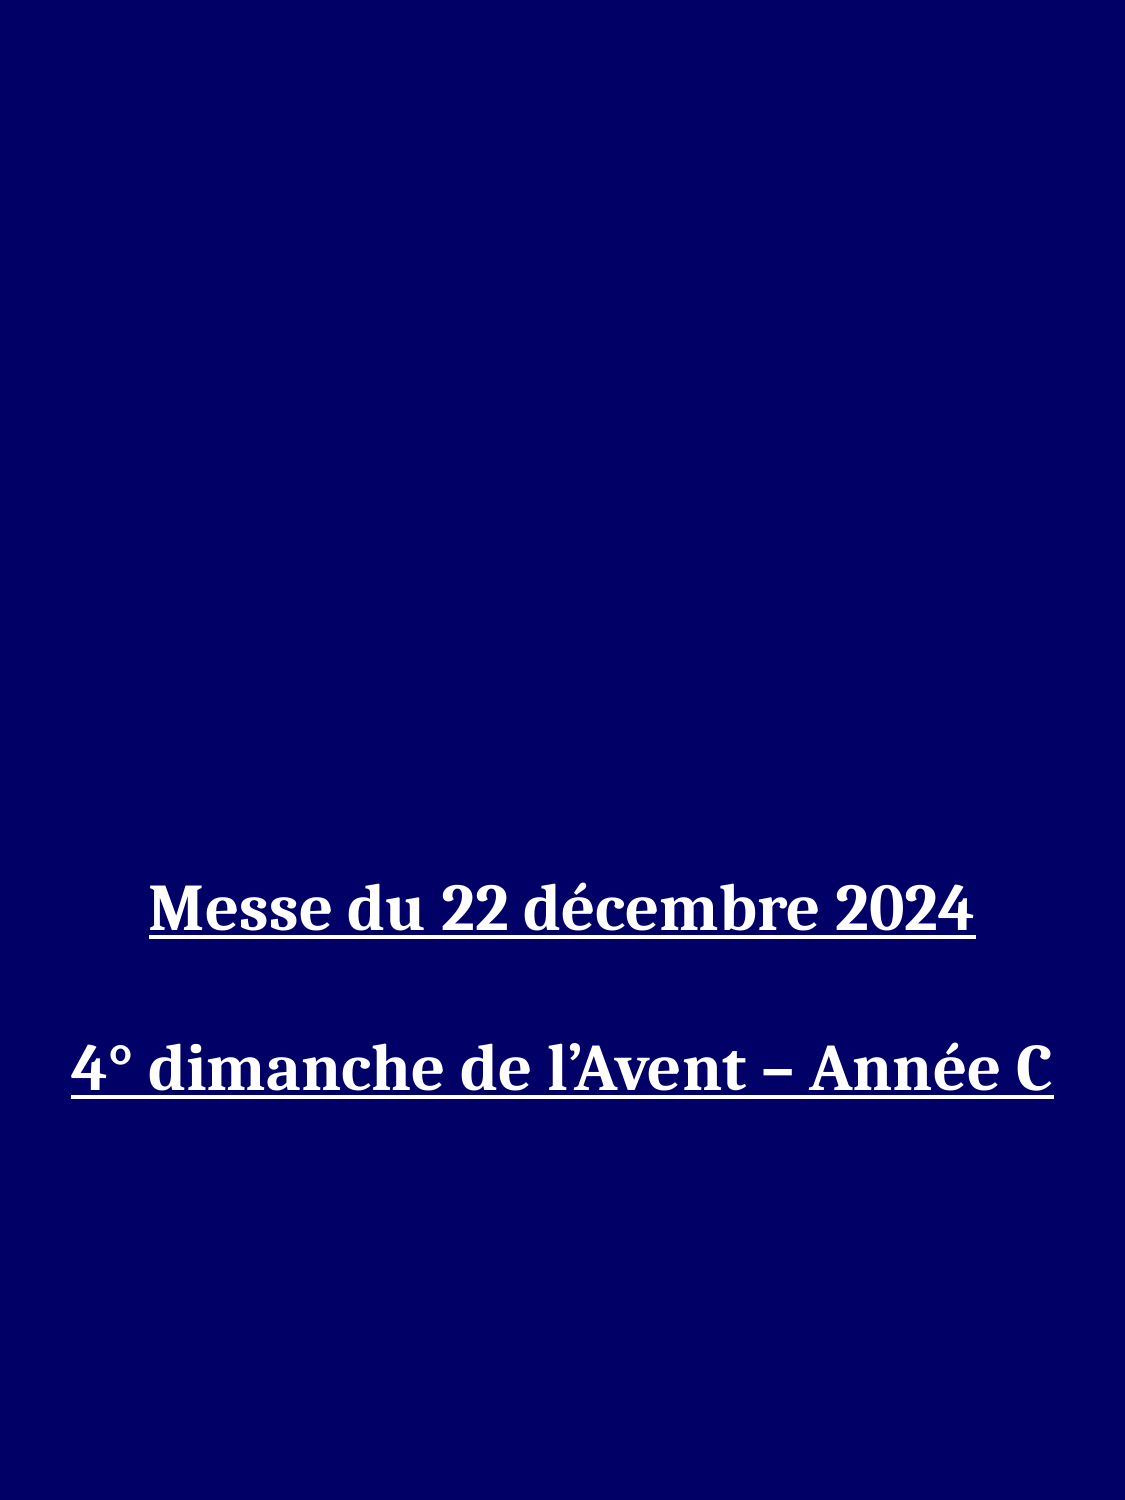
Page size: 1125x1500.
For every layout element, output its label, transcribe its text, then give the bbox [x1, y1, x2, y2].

text_box Messe du 22 décembre 2024 4° dimanche de l’Avent – Année C [0, 856, 1125, 1201]
